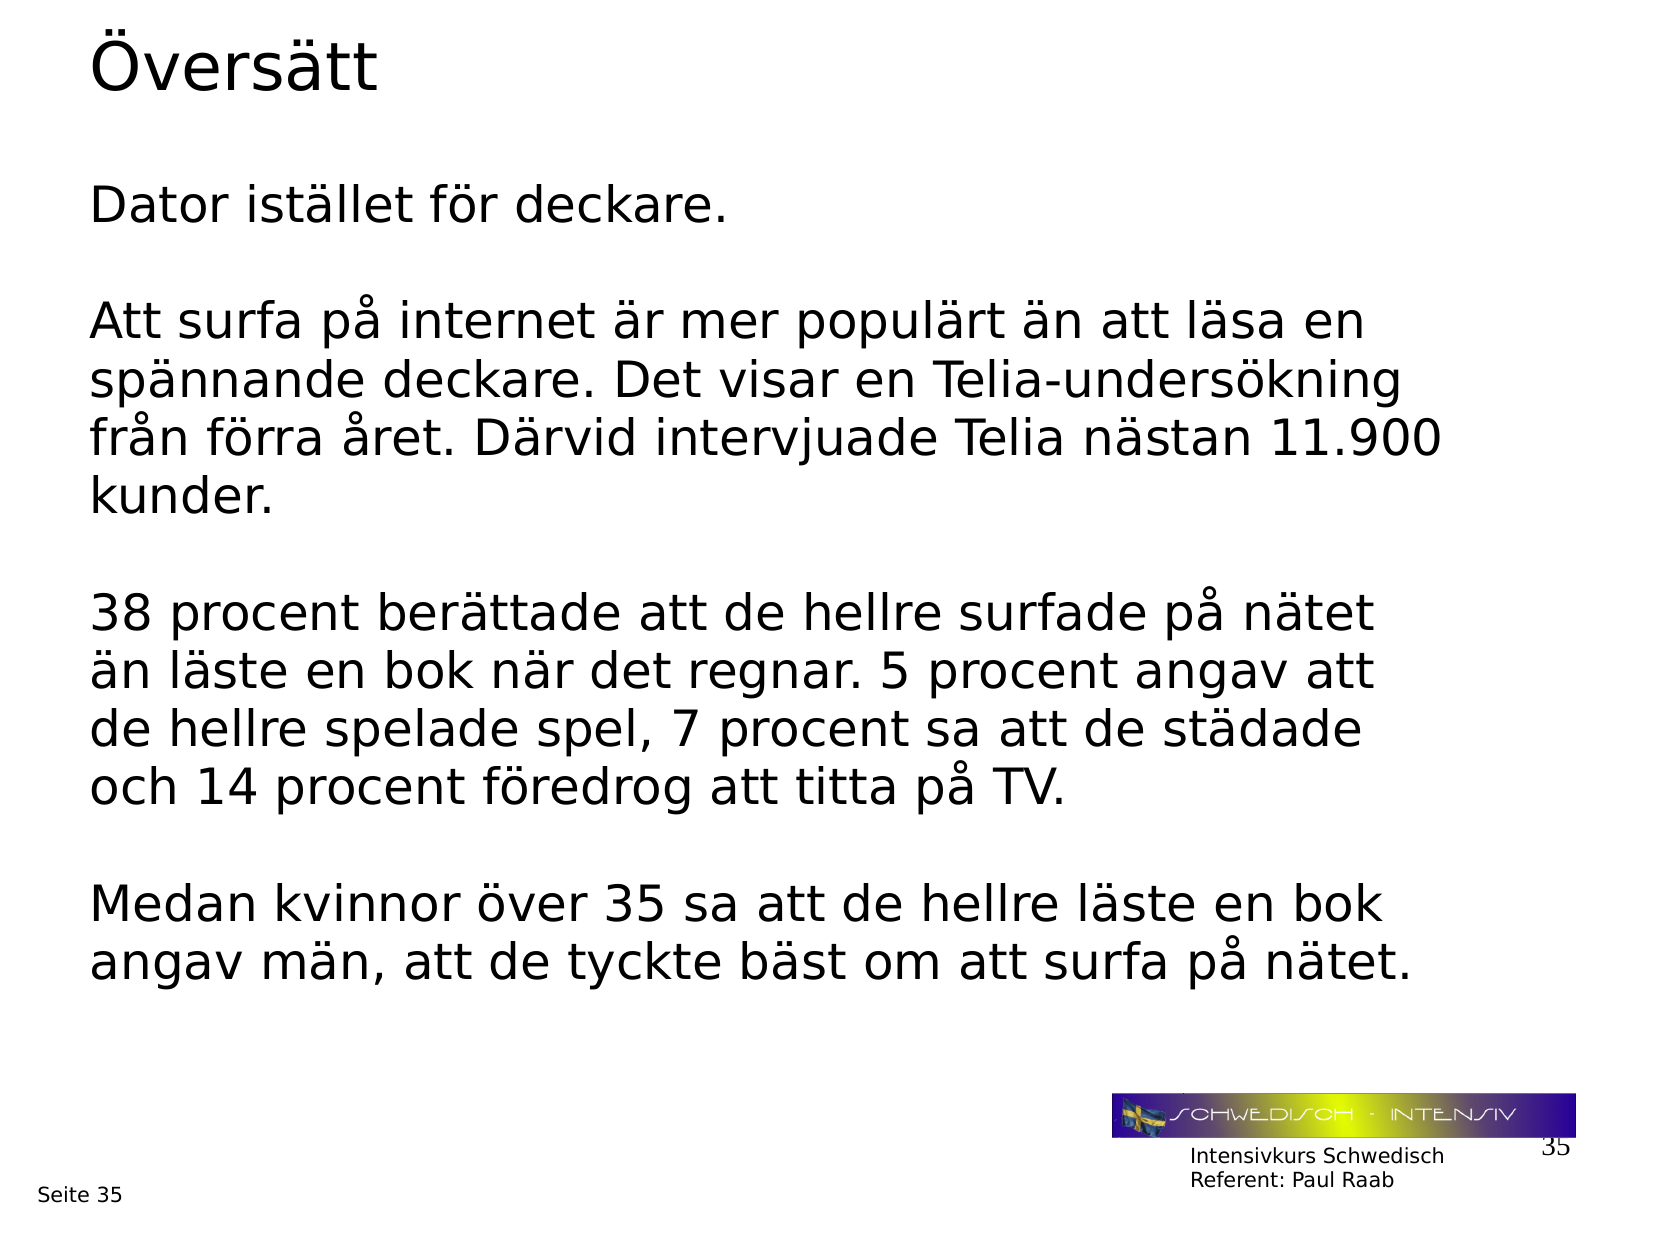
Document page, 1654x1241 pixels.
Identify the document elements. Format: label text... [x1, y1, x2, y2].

picture [1112, 1093, 1576, 1138]
text_box Dator istället för deckare. Att surfa på internet är mer populärt än att läsa en spännande deckare. Det visar en Telia-undersökning från förra året. Därvid intervjuade Telia nästan 11.900 kunder. 38 procent berättade att de hellre surfade på nätet än läste en bok när det regnar. 5 procent angav att de hellre spelade spel, 7 procent sa att de städade och 14 procent föredrog att titta på TV. Medan kvinnor över 35 sa att de hellre läste en bok angav män, att de tyckte bäst om att surfa på nätet. [75, 168, 1463, 999]
text_box Översätt [75, 21, 488, 114]
